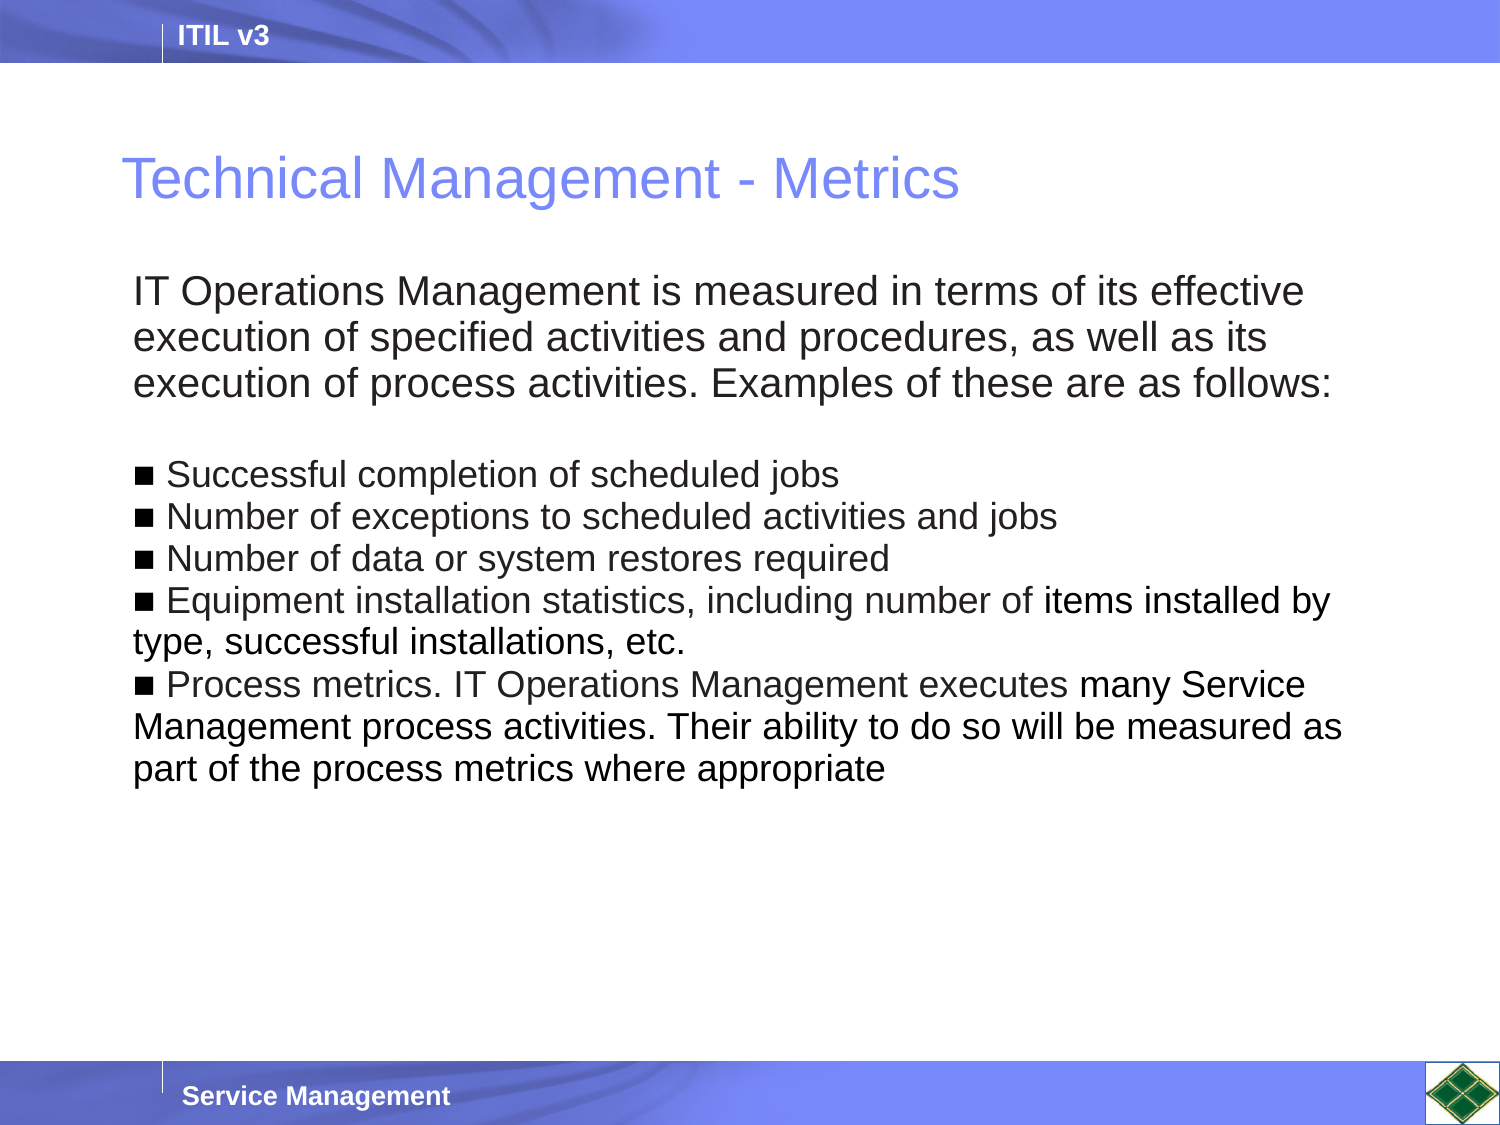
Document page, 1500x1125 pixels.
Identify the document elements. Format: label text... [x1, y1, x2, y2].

picture [0, 1061, 1500, 1125]
picture [0, 0, 1500, 63]
text_box IT Operations Management is measured in terms of its effective execution of specified activities and procedures, as well as its execution of process activities. Examples of these are as follows: ■ Successful completion of scheduled jobs ■ Number of exceptions to scheduled activities and jobs ■ Number of data or system restores required ■ Equipment installation statistics, including number of items installed by type, successful installations, etc. ■ Process metrics. IT Operations Management executes many Service Management process activities. Their ability to do so will be measured as part of the process metrics where appropriate [118, 259, 1406, 993]
text_box Technical Management - Metrics [106, 143, 1406, 260]
picture [1426, 1063, 1499, 1124]
